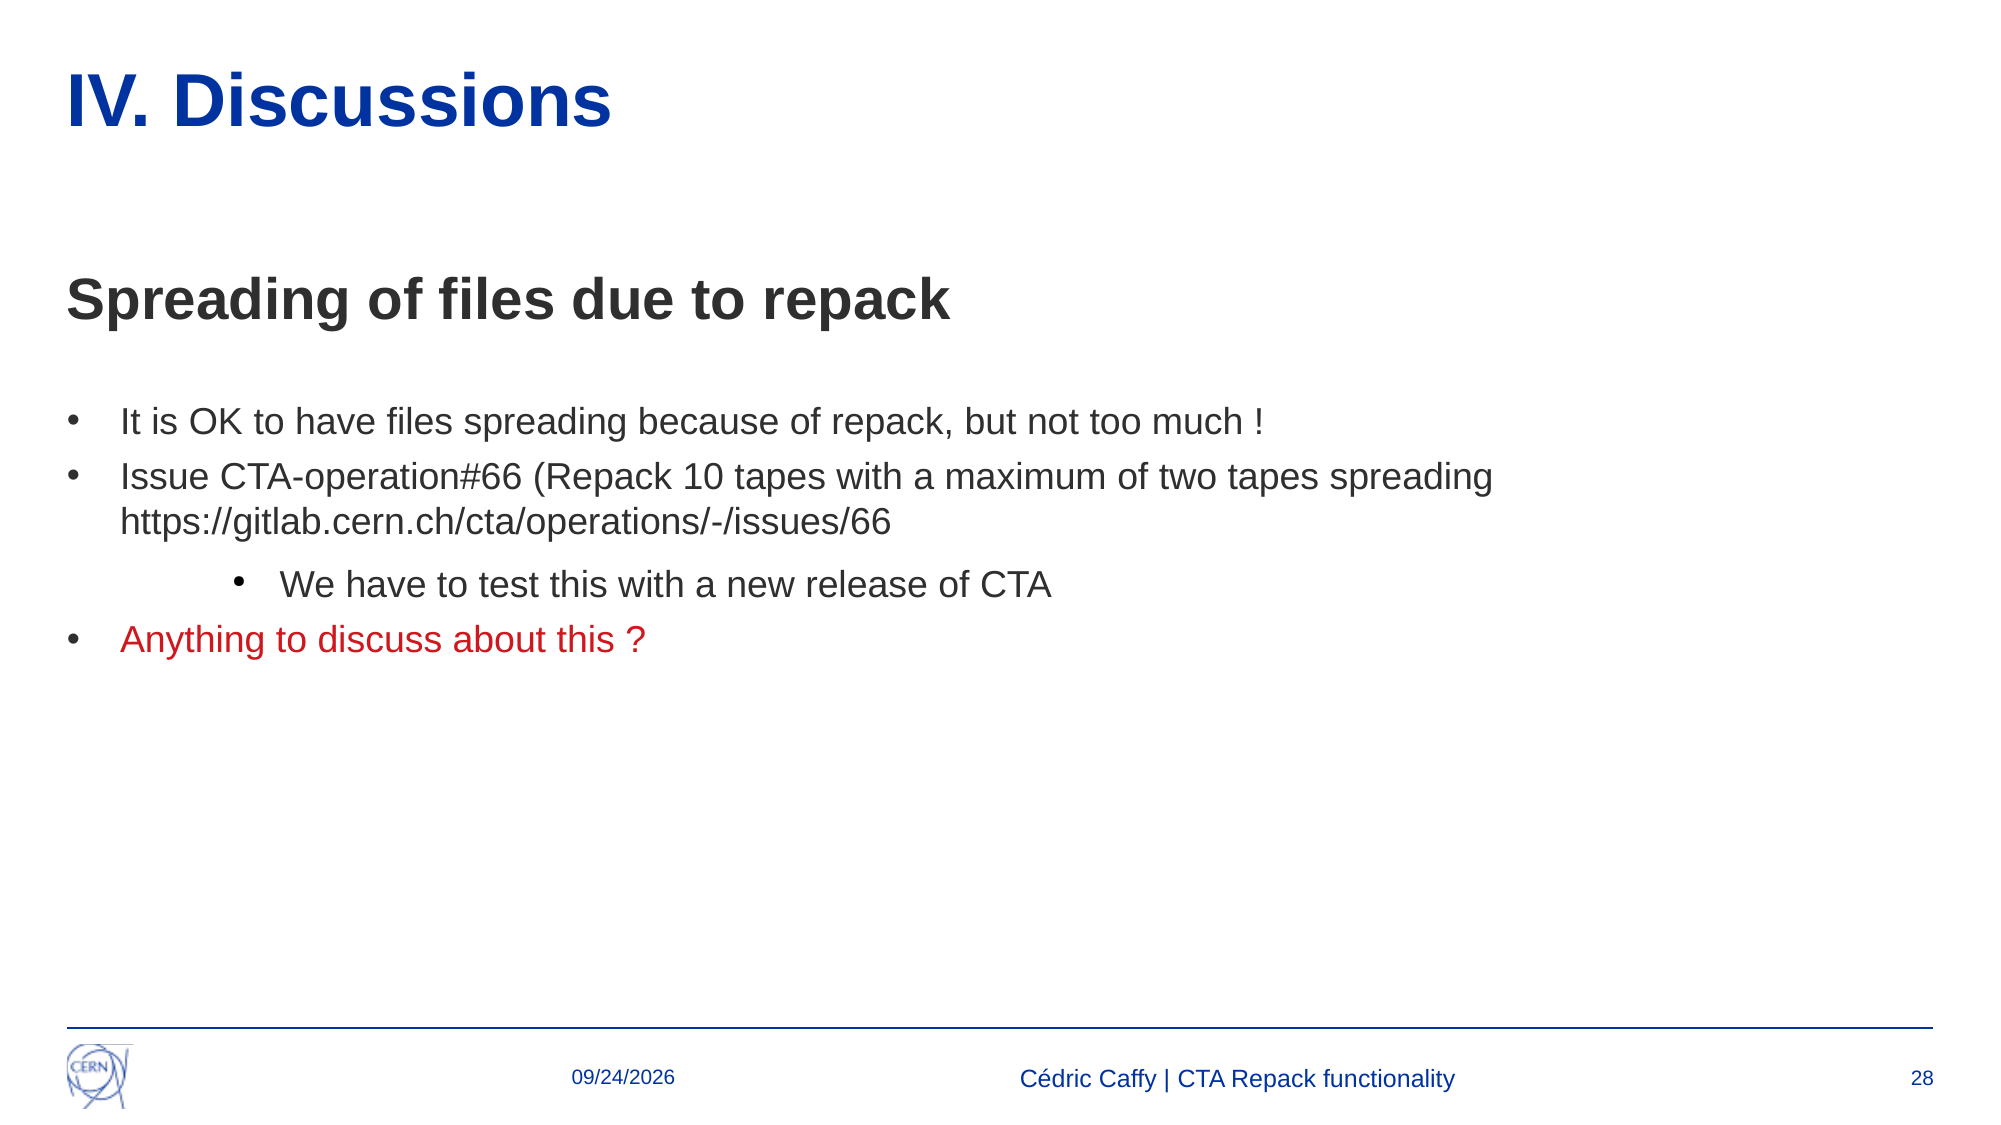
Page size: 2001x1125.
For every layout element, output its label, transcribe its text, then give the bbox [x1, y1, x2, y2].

footer Cédric Caffy | CTA Repack functionality [698, 1047, 1777, 1108]
slide_number <number> [1822, 1047, 1934, 1108]
list Spreading of files due to repack It is OK to have files spreading because of repack, but not too much ! Issue CTA-operation#66 (Repack 10 tapes with a maximum of two tapes spreading https://gitlab.cern.ch/cta/operations/-/issues/66 We have to test this with a new release of CTA Anything to discuss about this ? [66, 261, 1951, 976]
slide_number 10/01/2020 [571, 1046, 676, 1107]
title IV. Discussions [66, 61, 1933, 237]
